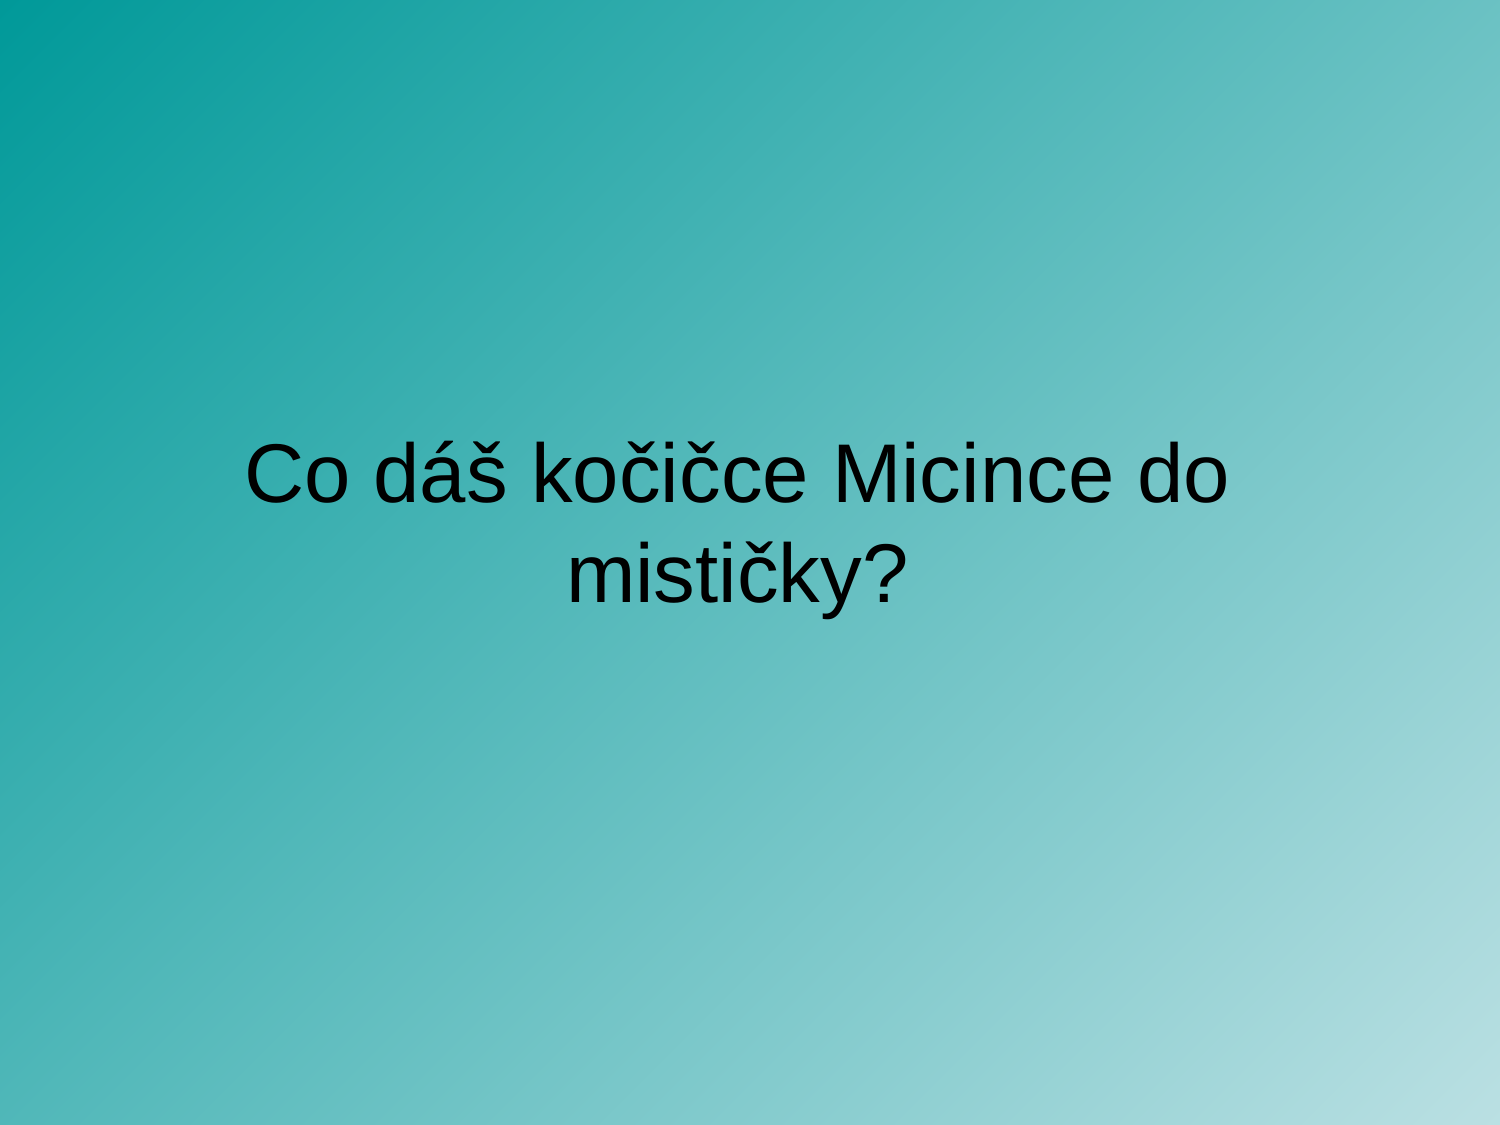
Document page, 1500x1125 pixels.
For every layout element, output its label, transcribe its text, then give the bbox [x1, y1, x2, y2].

title Co dáš kočičce Micince do mističky? [62, 411, 1413, 627]
